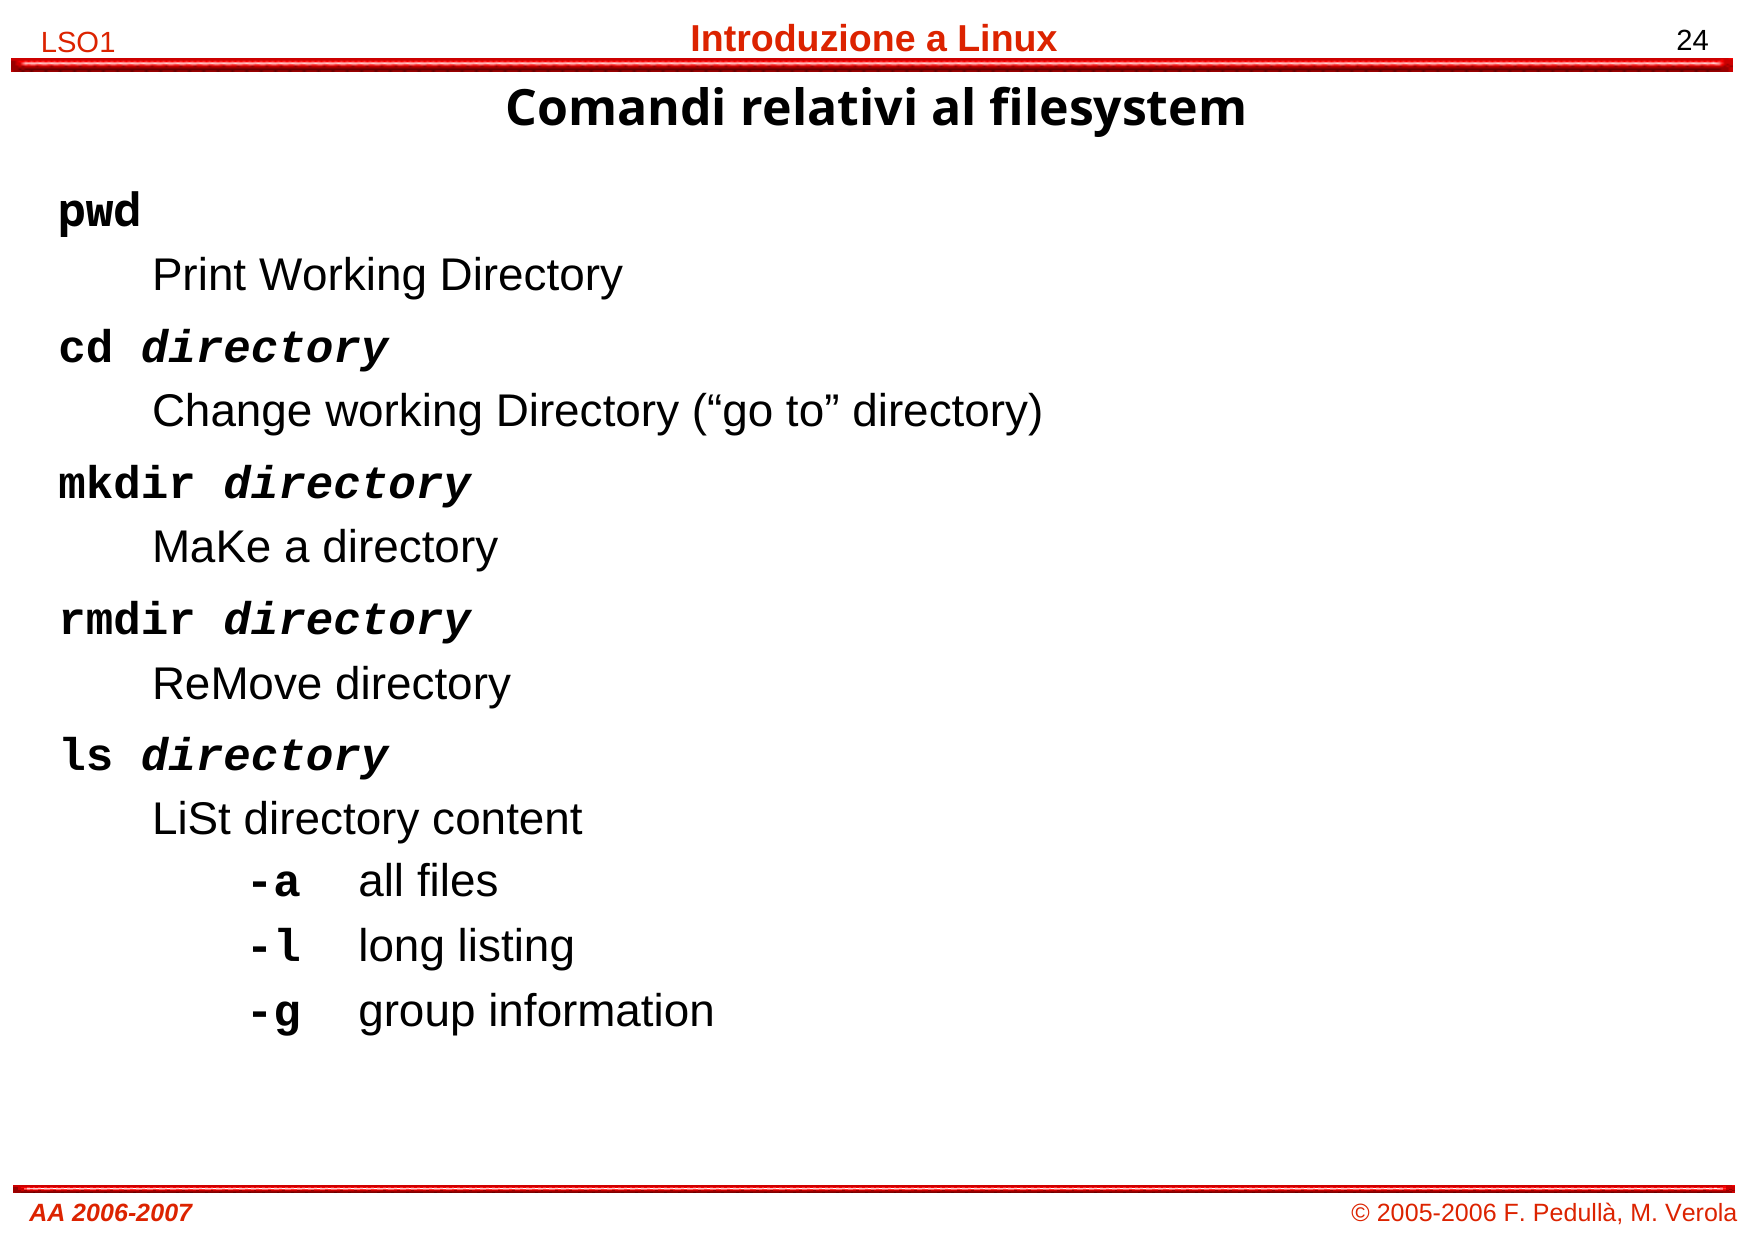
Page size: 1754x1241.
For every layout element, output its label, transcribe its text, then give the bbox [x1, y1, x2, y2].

picture [13, 1185, 1735, 1193]
picture [11, 58, 1733, 72]
list pwd Print Working Directory cd directory Change working Directory (“go to” directory) mkdir directory MaKe a directory rmdir directory ReMove directory ls directory LiSt directory content -a all files -l long listing -g group information [58, 177, 1696, 1089]
title Comandi relativi al filesystem [40, 60, 1714, 156]
